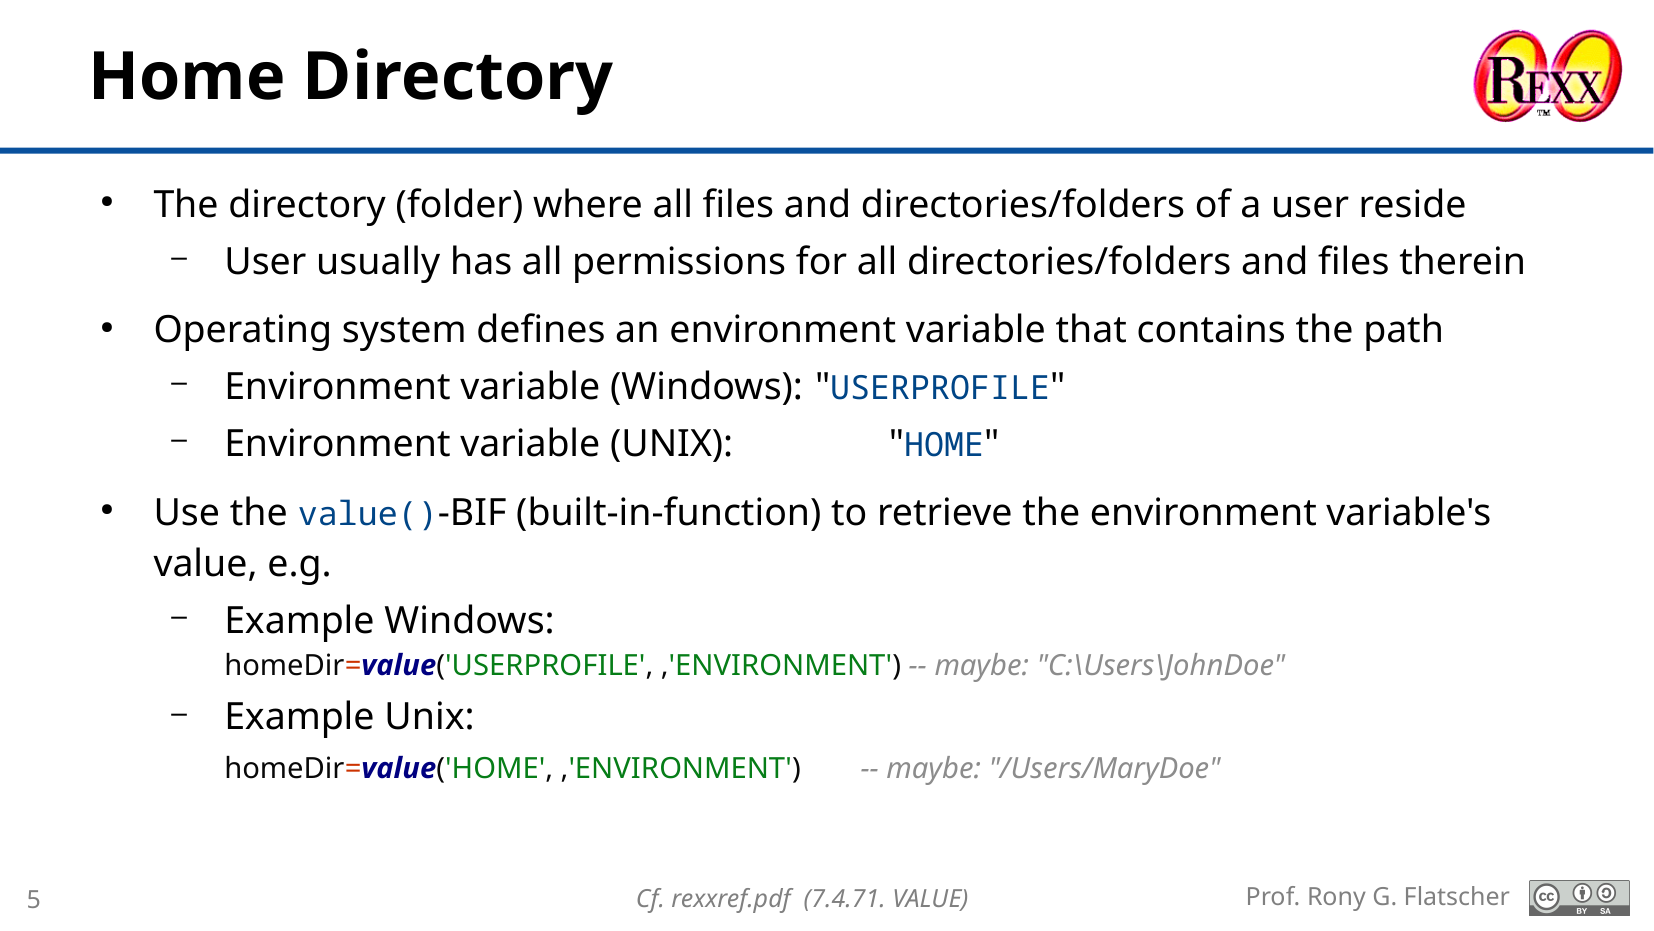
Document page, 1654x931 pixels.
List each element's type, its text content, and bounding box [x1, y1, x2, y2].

title Home Directory [29, 0, 1654, 148]
list The directory (folder) where all files and directories/folders of a user reside User usually has all permissions for all directories/folders and files therein Operating system defines an environment variable that contains the path Environment variable (Windows): "USERPROFILE" Environment variable (UNIX): "HOME" Use the value()-BIF (built-in-function) to retrieve the environment variable's value, e.g. Example Windows: homeDir=value('USERPROFILE', ,'ENVIRONMENT') -- maybe: "C:\Users\JohnDoe" Example Unix: homeDir=value('HOME', ,'ENVIRONMENT') -- maybe: "/Users/MaryDoe" [82, 177, 1574, 857]
text_box Cf. rexxref.pdf (7.4.71. VALUE) [478, 873, 1126, 922]
